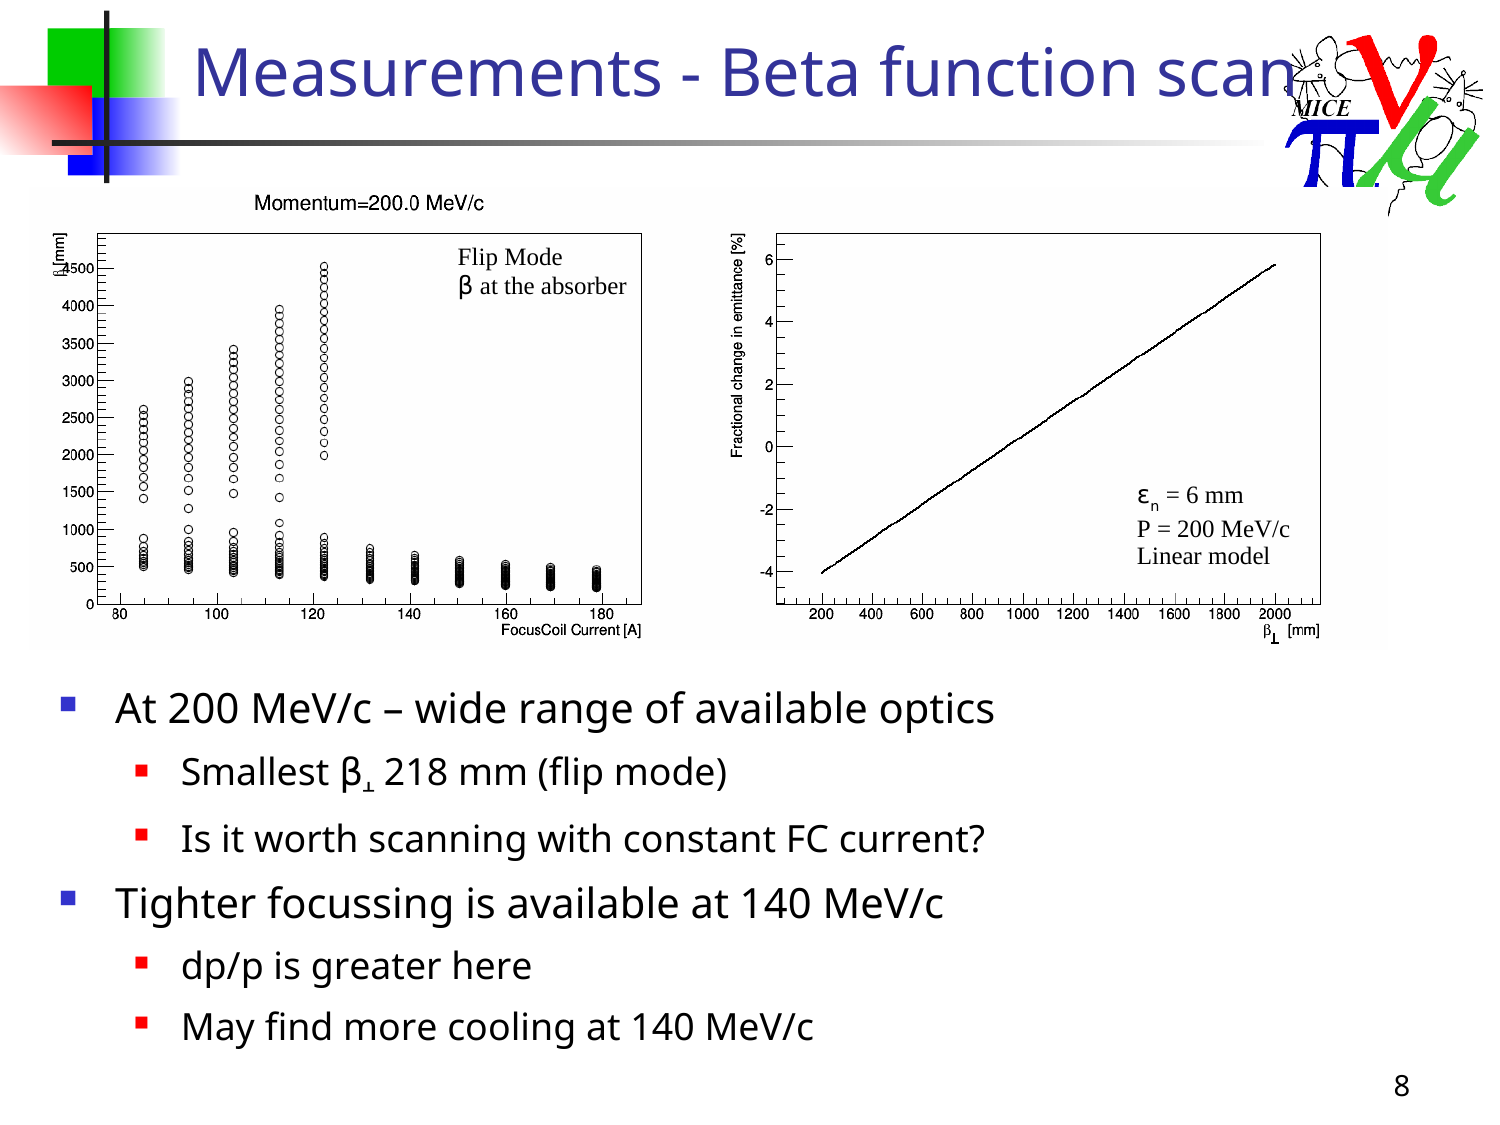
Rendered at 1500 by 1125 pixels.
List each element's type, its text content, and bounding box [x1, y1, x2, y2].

title Measurements - Beta function scan [191, 0, 1471, 164]
list At 200 MeV/c – wide range of available optics Smallest βᚆ 218 mm (flip mode) Is it worth scanning with constant FC current? Tighter focussing is available at 140 MeV/c dp/p is greater here May find more cooling at 140 MeV/c [59, 679, 1495, 1010]
picture [29, 5, 1500, 650]
text_box εn = 6 mm P = 200 MeV/c Linear model [1122, 472, 1305, 579]
text_box Flip Mode β at the absorber [442, 236, 642, 309]
